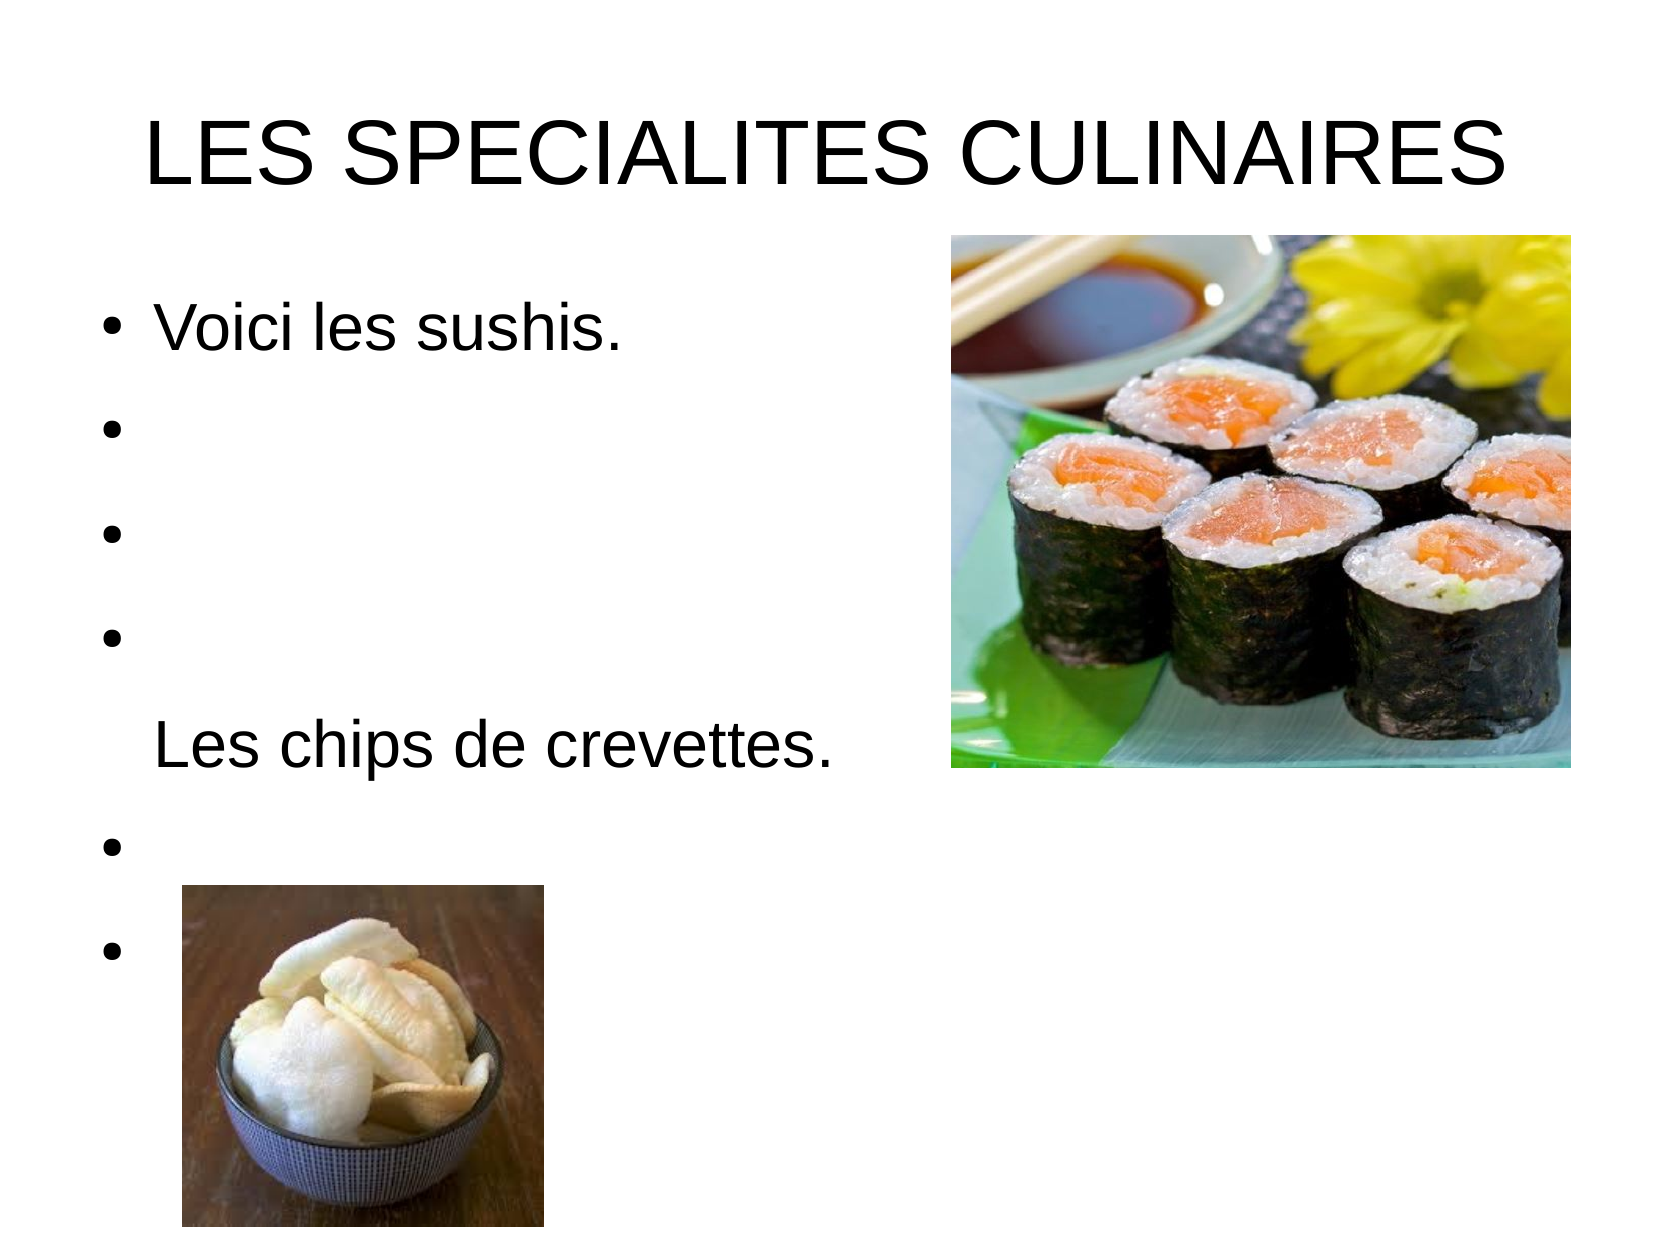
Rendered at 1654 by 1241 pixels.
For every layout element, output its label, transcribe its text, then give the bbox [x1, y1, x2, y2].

list Voici les sushis. Les chips de crevettes. [82, 290, 1571, 1109]
picture [182, 885, 544, 1227]
picture [951, 235, 1571, 768]
title LES SPECIALITES CULINAIRES [82, 49, 1571, 257]
